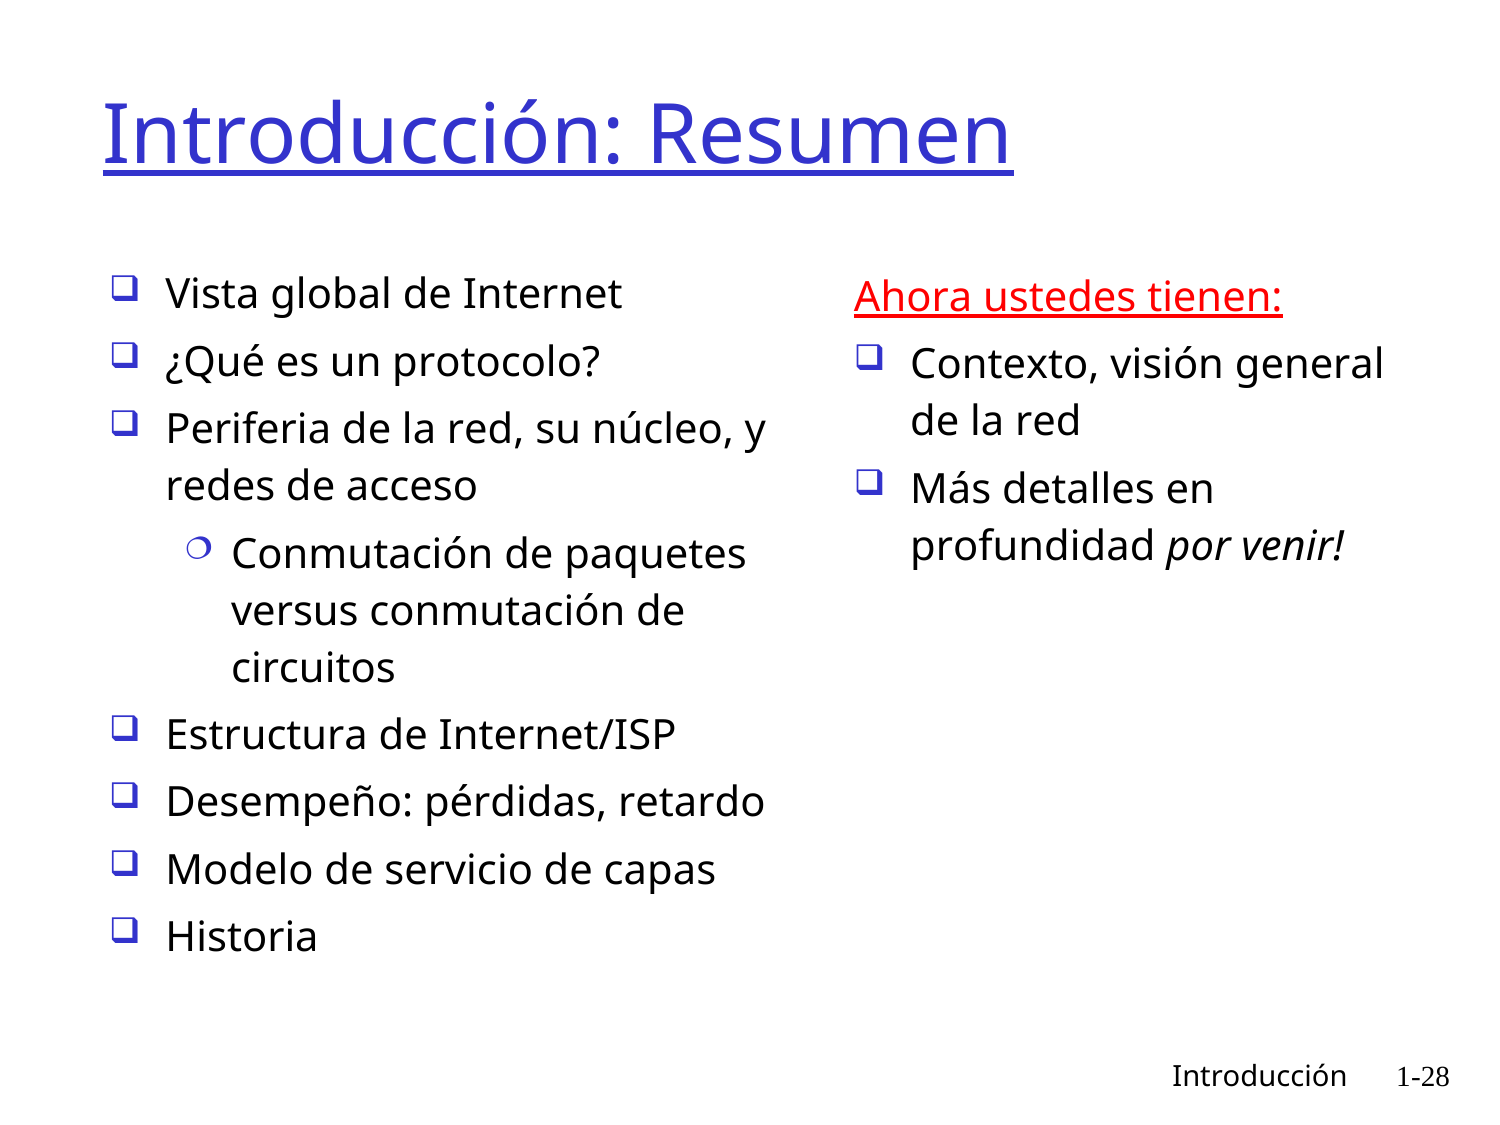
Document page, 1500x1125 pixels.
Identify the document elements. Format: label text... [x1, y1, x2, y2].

text_box Introducción [887, 1050, 1362, 1125]
text_box 1-<number> [1362, 1050, 1466, 1125]
title Introducción: Resumen [87, 37, 1363, 225]
list Vista global de Internet ¿Qué es un protocolo? Periferia de la red, su núcleo, y redes de acceso Conmutación de paquetes versus conmutación de circuitos Estructura de Internet/ISP Desempeño: pérdidas, retardo Modelo de servicio de capas Historia [94, 256, 814, 1052]
list Ahora ustedes tienen: Contexto, visión general de la red Más detalles en profundidad por venir! [838, 259, 1450, 1022]
